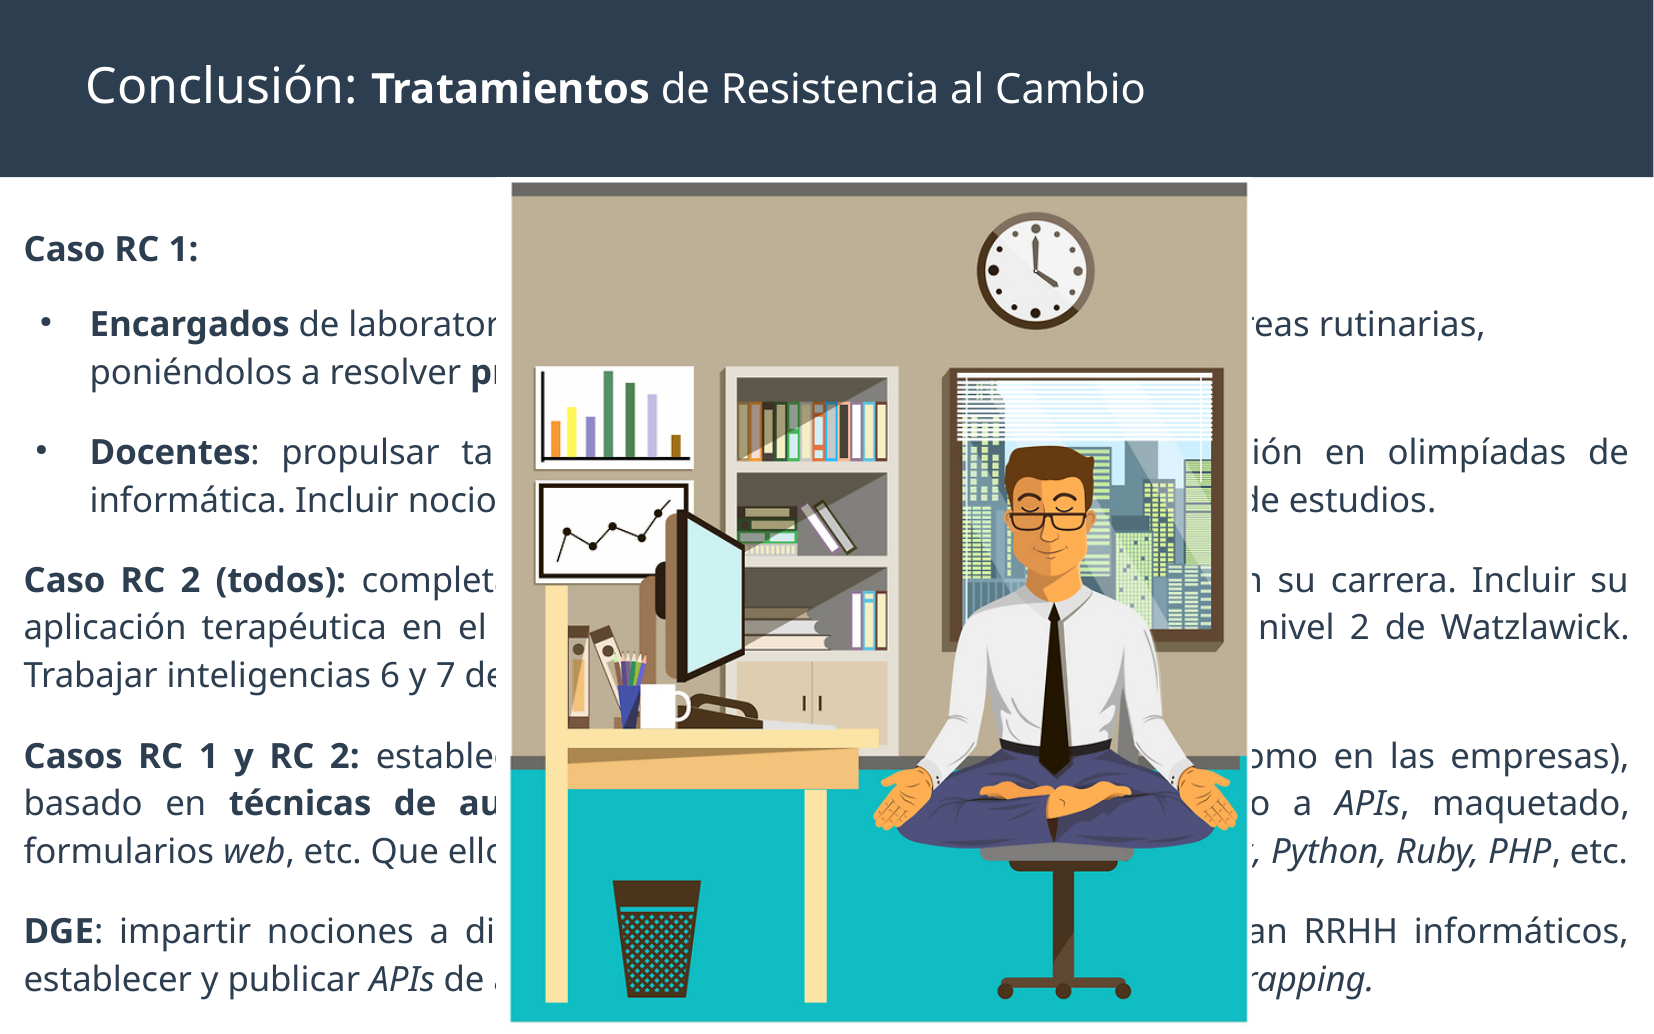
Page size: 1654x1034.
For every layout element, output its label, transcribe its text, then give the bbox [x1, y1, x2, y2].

list Caso RC 1: Encargados de laboratorio: redignificar su profesión quitándolos de tareas rutinarias, poniéndolos a resolver problemas de fondo. Docentes: propulsar talleres de programación, robótica, participación en olimpíadas de informática. Incluir nociones básicas sobre DOS o Shell en el programa de estudios. Caso RC 2 (todos): completar la formación sistémica que no tuvieron en su carrera. Incluir su aplicación terapéutica en el terreno cognitivo propuesto por Cambios a nivel 2 de Watzlawick. Trabajar inteligencias 6 y 7 de Gardner y Cuadrantes I y II de Covey. Casos RC 1 y RC 2: establecer con los docentes un Plan de Carrera (como en las empresas), basado en técnicas de automatización, tales como scrapping, acceso a APIs, maquetado, formularios web, etc. Que ellos propongan las herramientas: Windows, Linux, Python, Ruby, PHP, etc. DGE: impartir nociones a directivos sobre la forma en que se administran RRHH informáticos, establecer y publicar APIs de acceso por token, para reducir necesidad de scrapping. [23, 224, 1630, 1034]
text_box Conclusión: Tratamientos de Resistencia al Cambio [70, 43, 1583, 154]
picture [496, 177, 1252, 1028]
